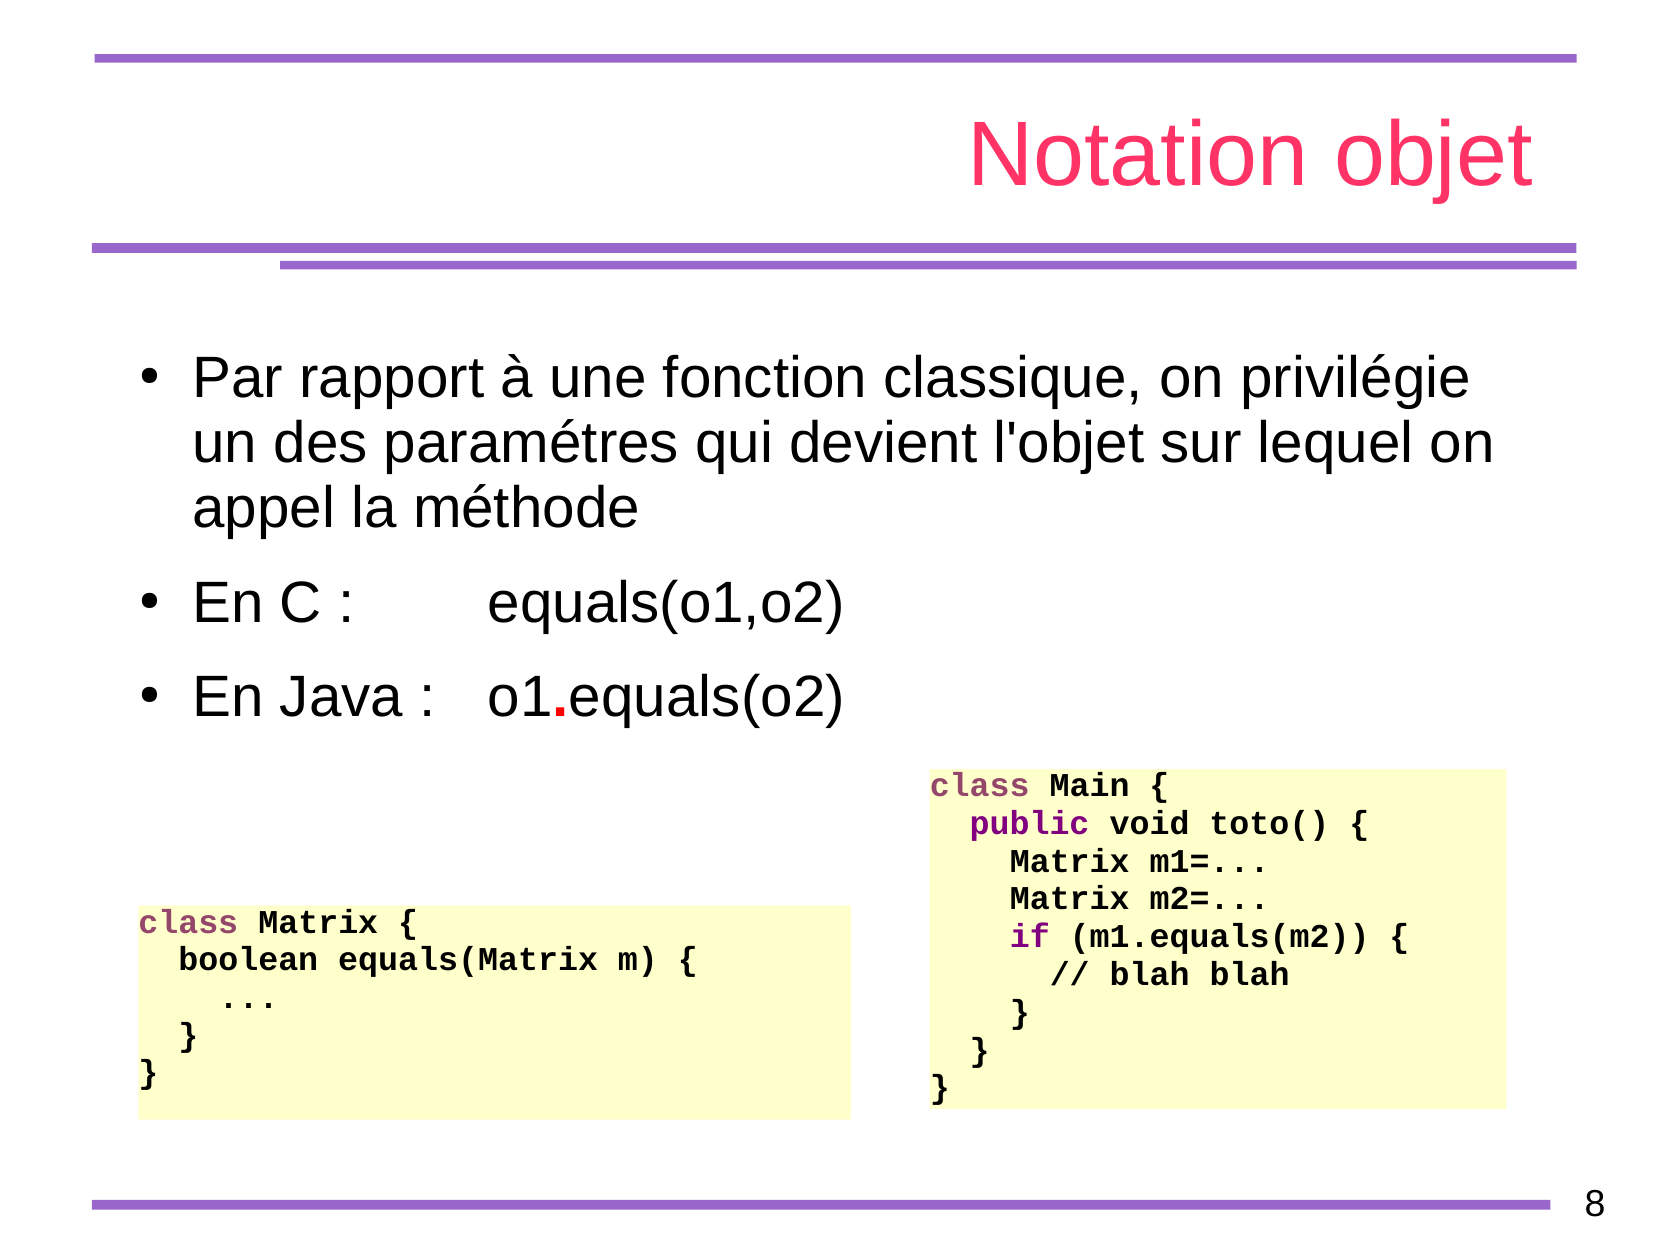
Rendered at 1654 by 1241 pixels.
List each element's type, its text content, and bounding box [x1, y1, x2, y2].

list Par rapport à une fonction classique, on privilégie un des paramétres qui devient l'objet sur lequel on appel la méthode En C : equals(o1,o2) En Java : o1.equals(o2) [121, 344, 1534, 1127]
text_box class Main { public void toto() { Matrix m1=... Matrix m2=... if (m1.equals(m2)) { // blah blah } } } [929, 769, 1507, 1109]
text_box class Matrix { boolean equals(Matrix m) { ... } } [138, 905, 851, 1120]
title Notation objet [121, 49, 1534, 257]
